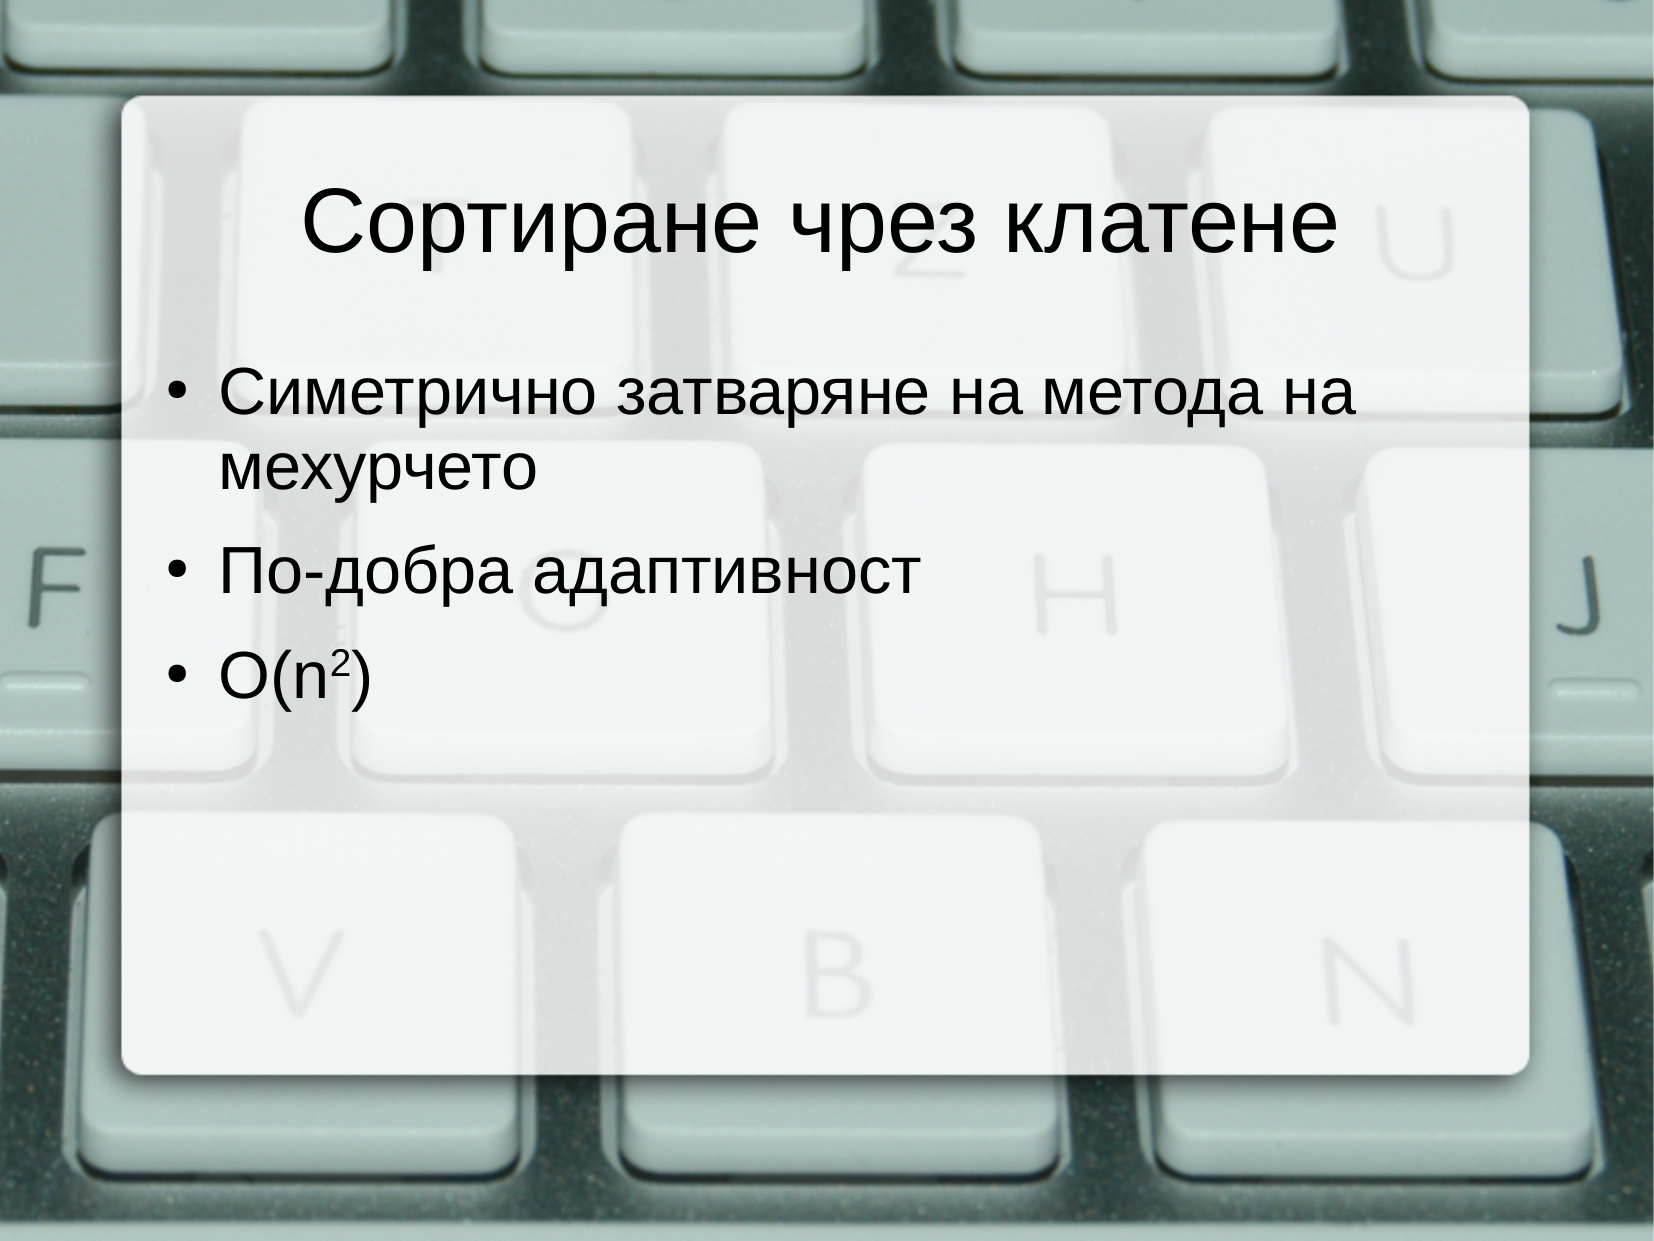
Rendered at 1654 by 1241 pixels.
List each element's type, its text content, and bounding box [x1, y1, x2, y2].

title Сортиране чрез клатене [135, 117, 1506, 325]
list Симетрично затваряне на метода на мехурчето По-добра адаптивност O(n2) [147, 354, 1506, 1074]
picture [0, 0, 1654, 1241]
